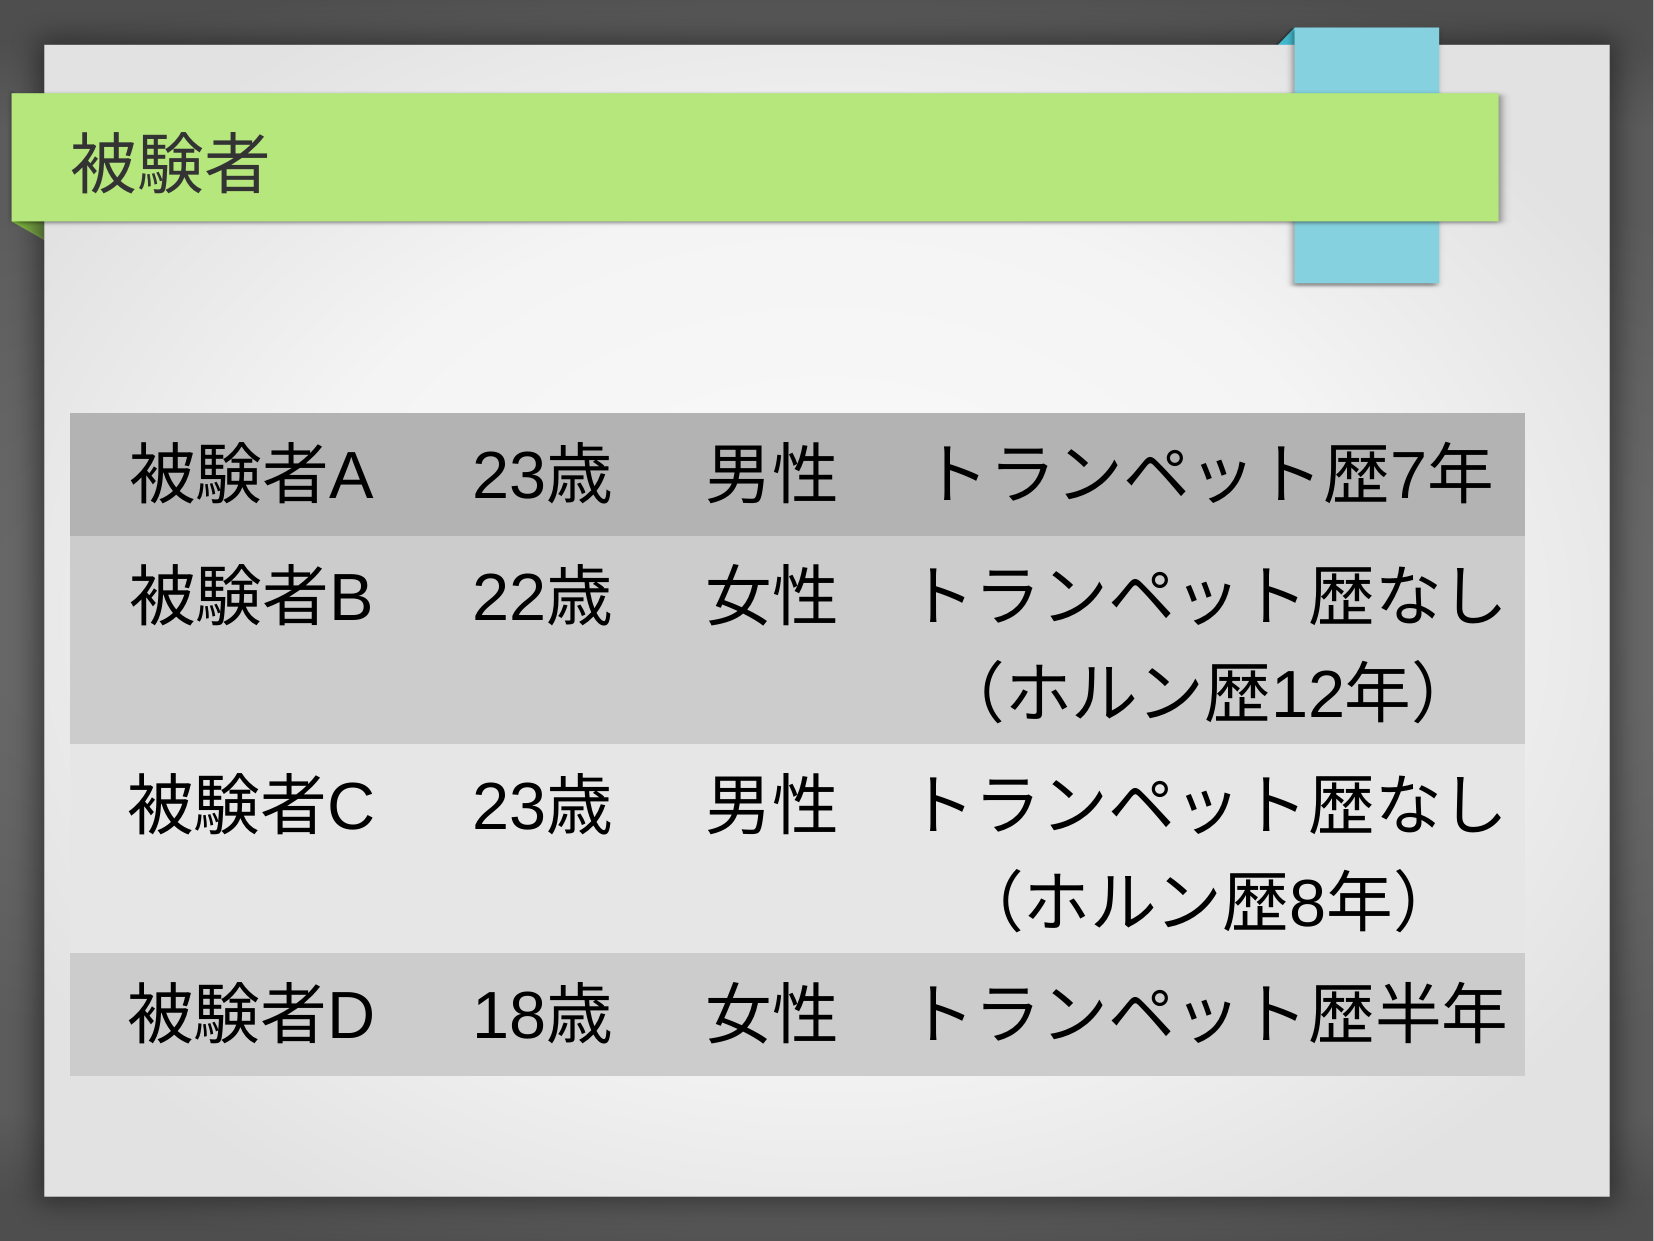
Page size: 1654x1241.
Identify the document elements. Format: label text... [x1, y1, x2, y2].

title 被験者 [70, 106, 1229, 213]
table_cell 被験者B [70, 536, 433, 744]
table_header 被験者A [70, 413, 433, 536]
table_header 23歳 [433, 413, 653, 536]
table_header 男性 [653, 413, 892, 536]
table_cell 女性 [653, 953, 892, 1076]
table_cell トランペット歴なし （ホルン歴12年） [892, 536, 1525, 744]
table_cell 女性 [653, 536, 892, 744]
table_cell 18歳 [433, 953, 653, 1076]
picture [0, 0, 1654, 1241]
table_header トランペット歴7年 [892, 413, 1525, 536]
table_cell 23歳 [433, 744, 653, 953]
table_cell 男性 [653, 744, 892, 953]
table_cell トランペット歴なし （ホルン歴8年） [892, 744, 1525, 953]
table_cell 22歳 [433, 536, 653, 744]
table_cell 被験者C [70, 744, 433, 953]
table_cell トランペット歴半年 [892, 953, 1525, 1076]
table_cell 被験者D [70, 953, 433, 1076]
